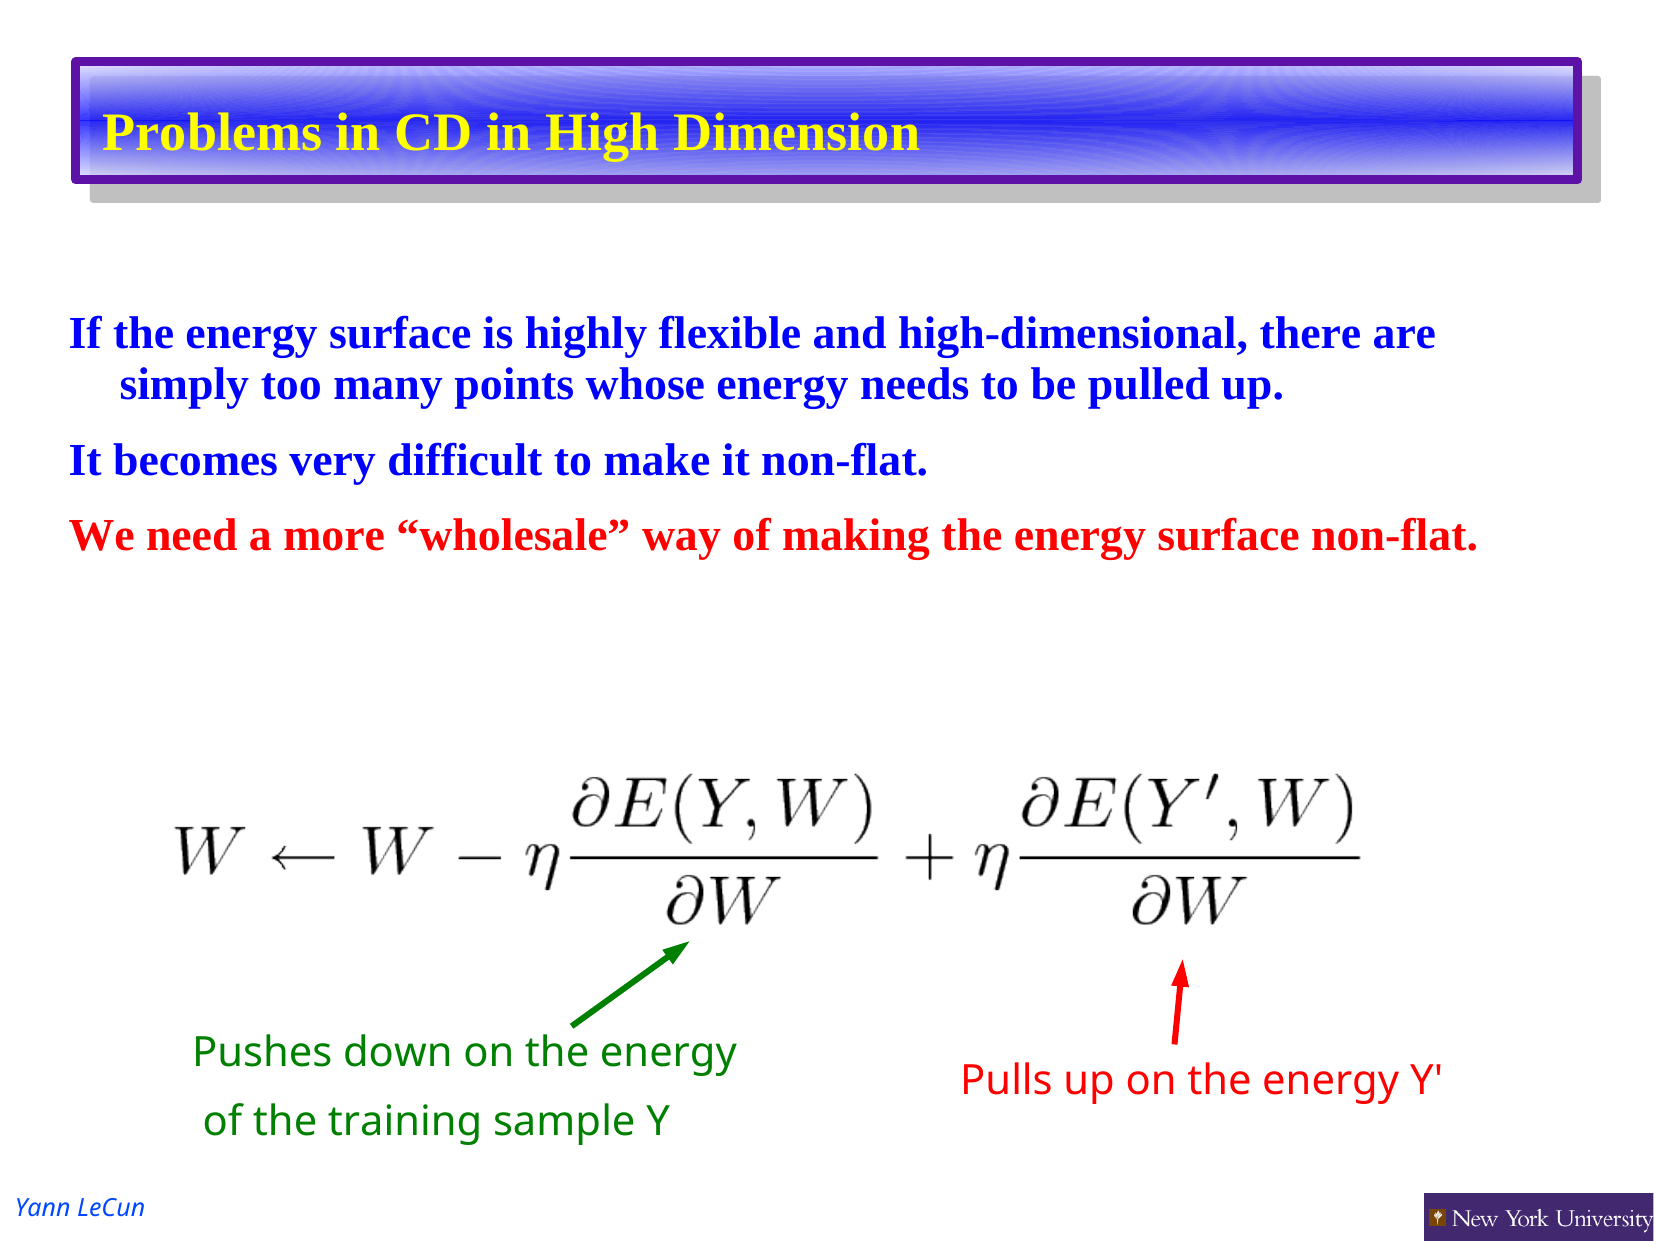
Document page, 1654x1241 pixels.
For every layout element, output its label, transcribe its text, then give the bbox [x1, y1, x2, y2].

text_box Pulls up on the energy Y' [957, 1046, 1503, 1104]
text_box Pushes down on the energy of the training sample Y [188, 1018, 826, 1138]
picture [167, 767, 1368, 932]
picture [1424, 1193, 1654, 1241]
list If the energy surface is highly flexible and high-dimensional, there are simply too many points whose energy needs to be pulled up. It becomes very difficult to make it non-flat. We need a more “wholesale” way of making the energy surface non-flat. [68, 308, 1537, 751]
title Problems in CD in High Dimension [75, 61, 1578, 180]
